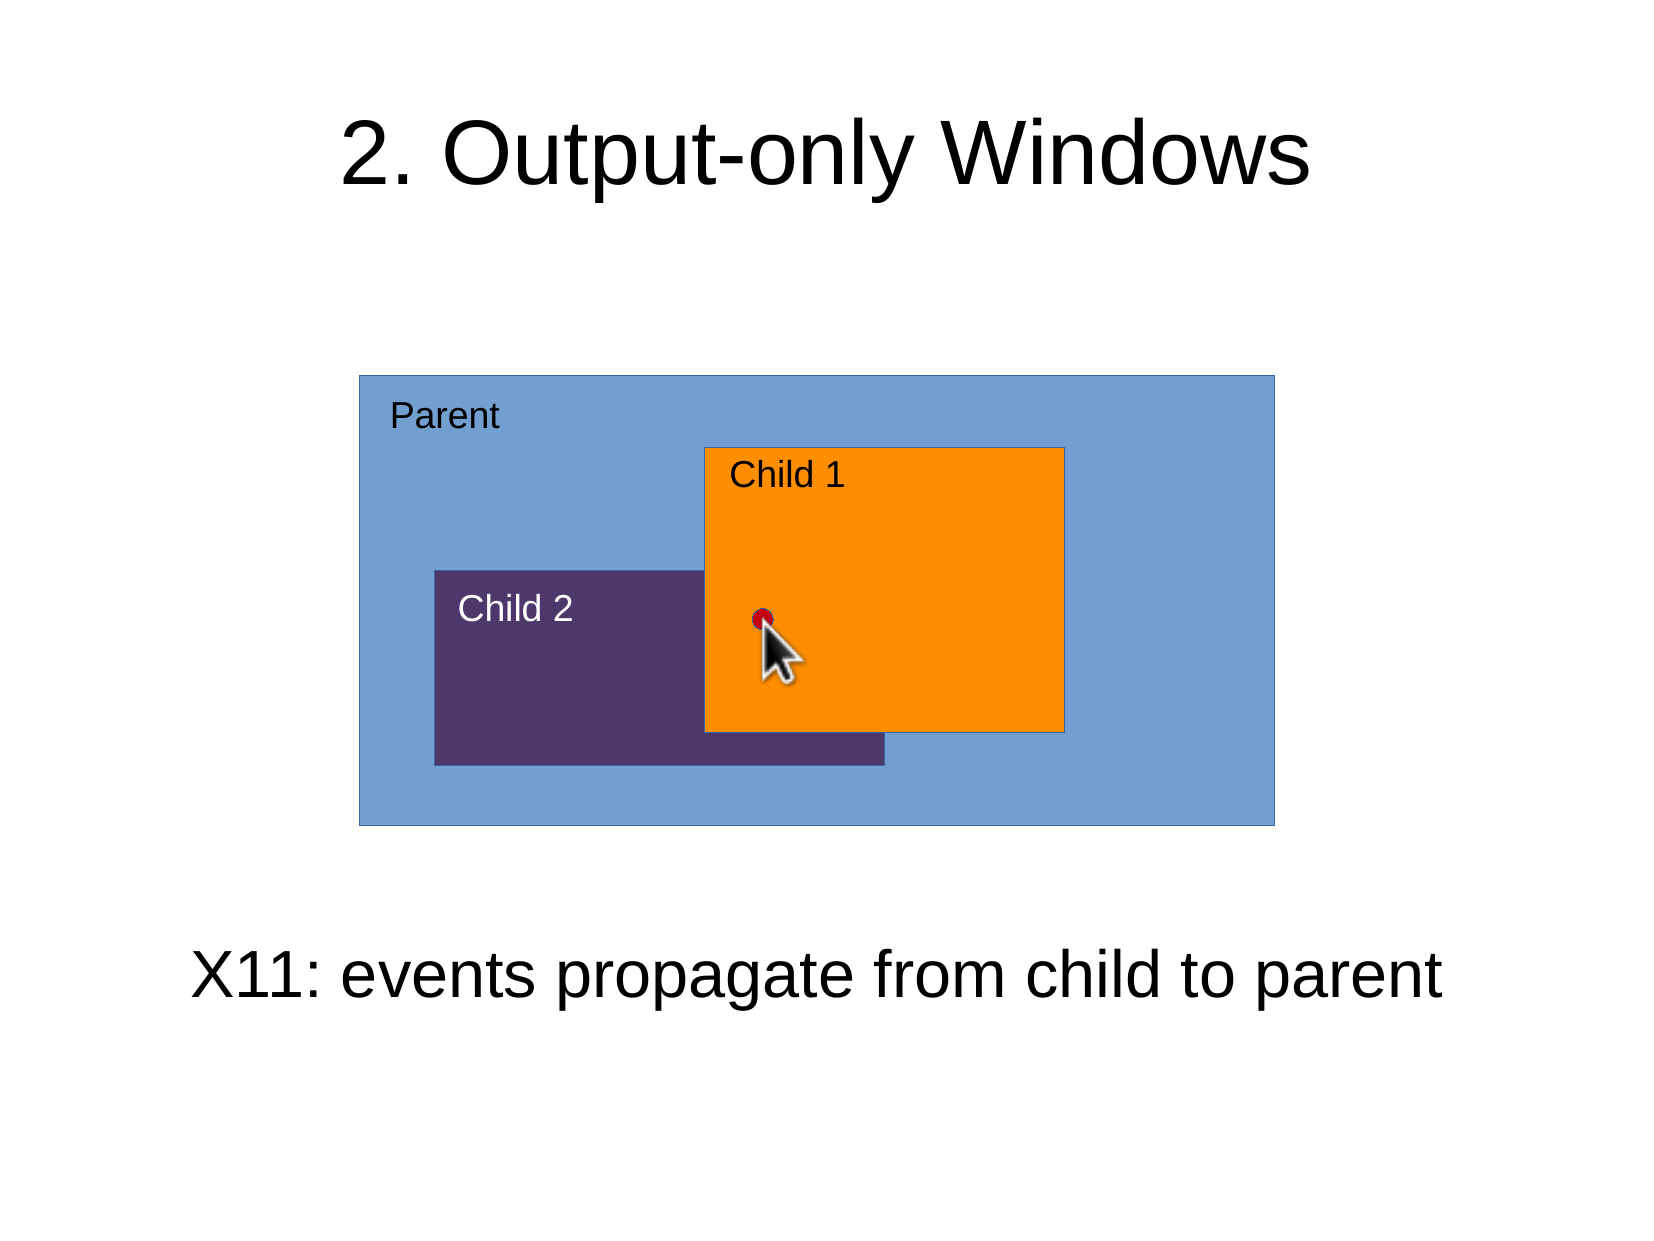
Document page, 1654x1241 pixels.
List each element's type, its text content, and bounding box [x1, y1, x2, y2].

text_box Parent [375, 387, 556, 445]
text_box [434, 447, 1065, 766]
title 2. Output-only Windows [82, 49, 1571, 257]
text_box Child 2 [442, 579, 589, 637]
text_box X11: events propagate from child to parent [75, 930, 1561, 1051]
text_box Child 1 [714, 445, 861, 503]
picture [742, 611, 824, 693]
text_box Child1 [359, 375, 1275, 826]
